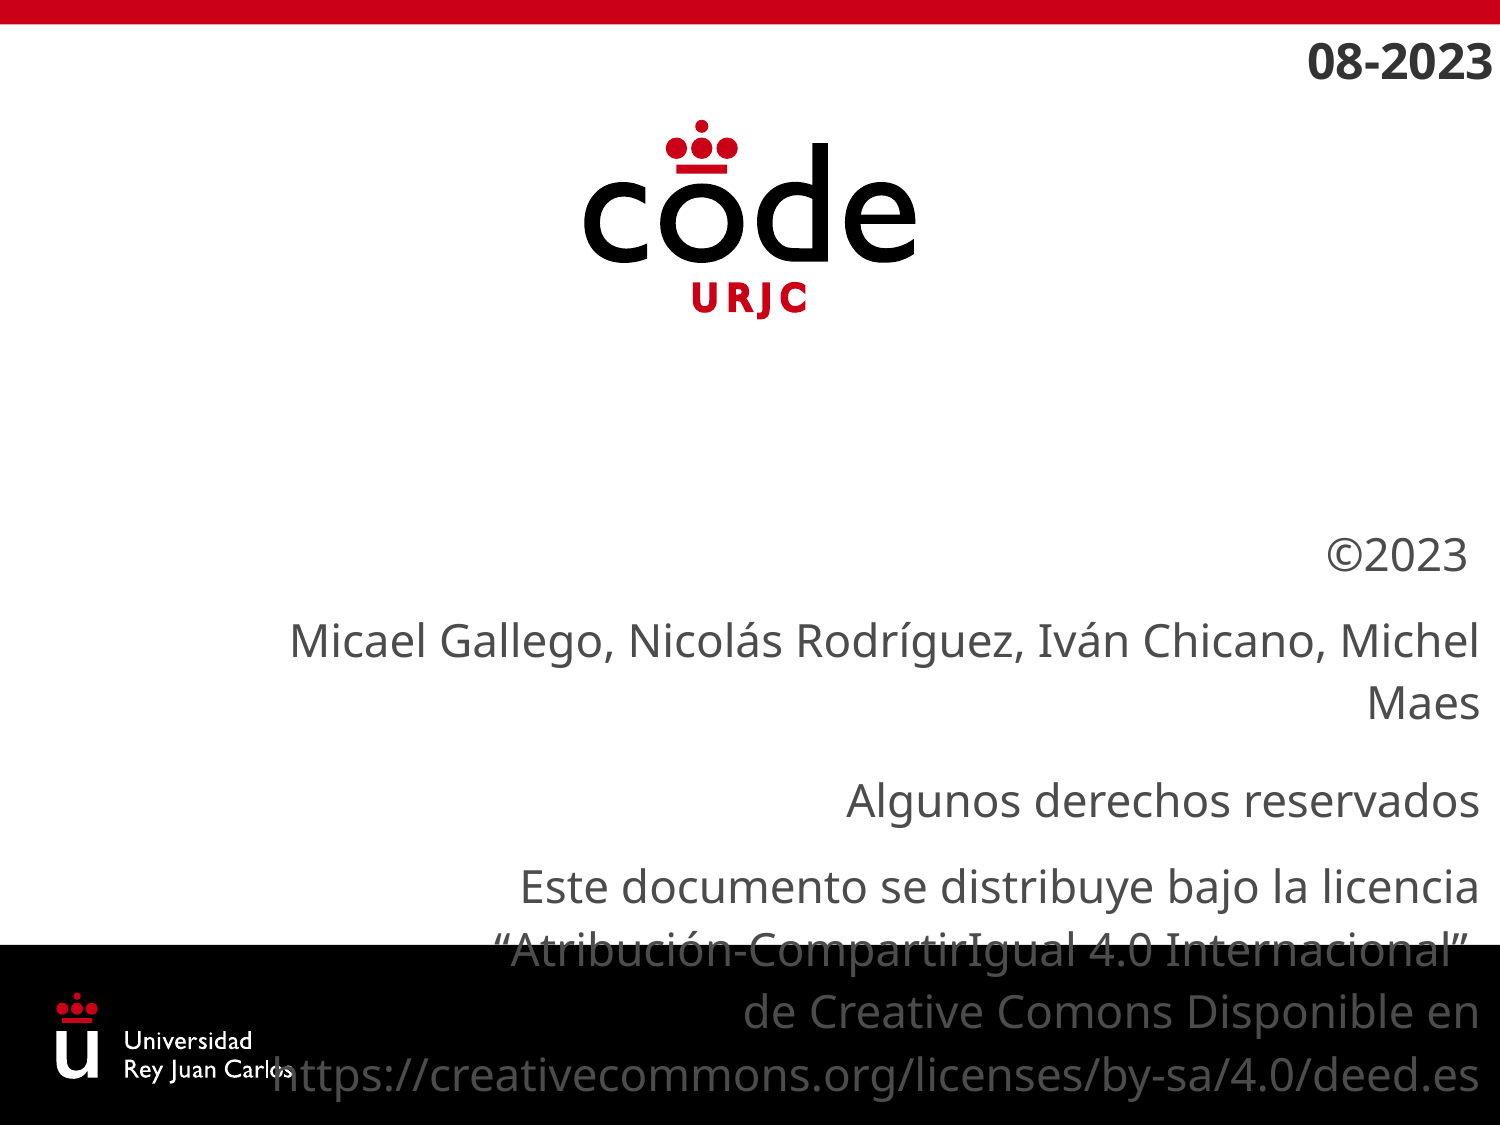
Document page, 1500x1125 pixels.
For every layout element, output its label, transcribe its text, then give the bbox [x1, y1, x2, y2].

text_box [0, 0, 1500, 23]
text_box 08-2023 [1292, 22, 1500, 98]
text_box ©2023 Micael Gallego, Nicolás Rodríguez, Iván Chicano, Michel Maes Algunos derechos reservados Este documento se distribuye bajo la licencia “Atribución-CompartirIgual 4.0 Internacional” de Creative Comons Disponible en https://creativecommons.org/licenses/by-sa/4.0/deed.es [151, 514, 1496, 975]
